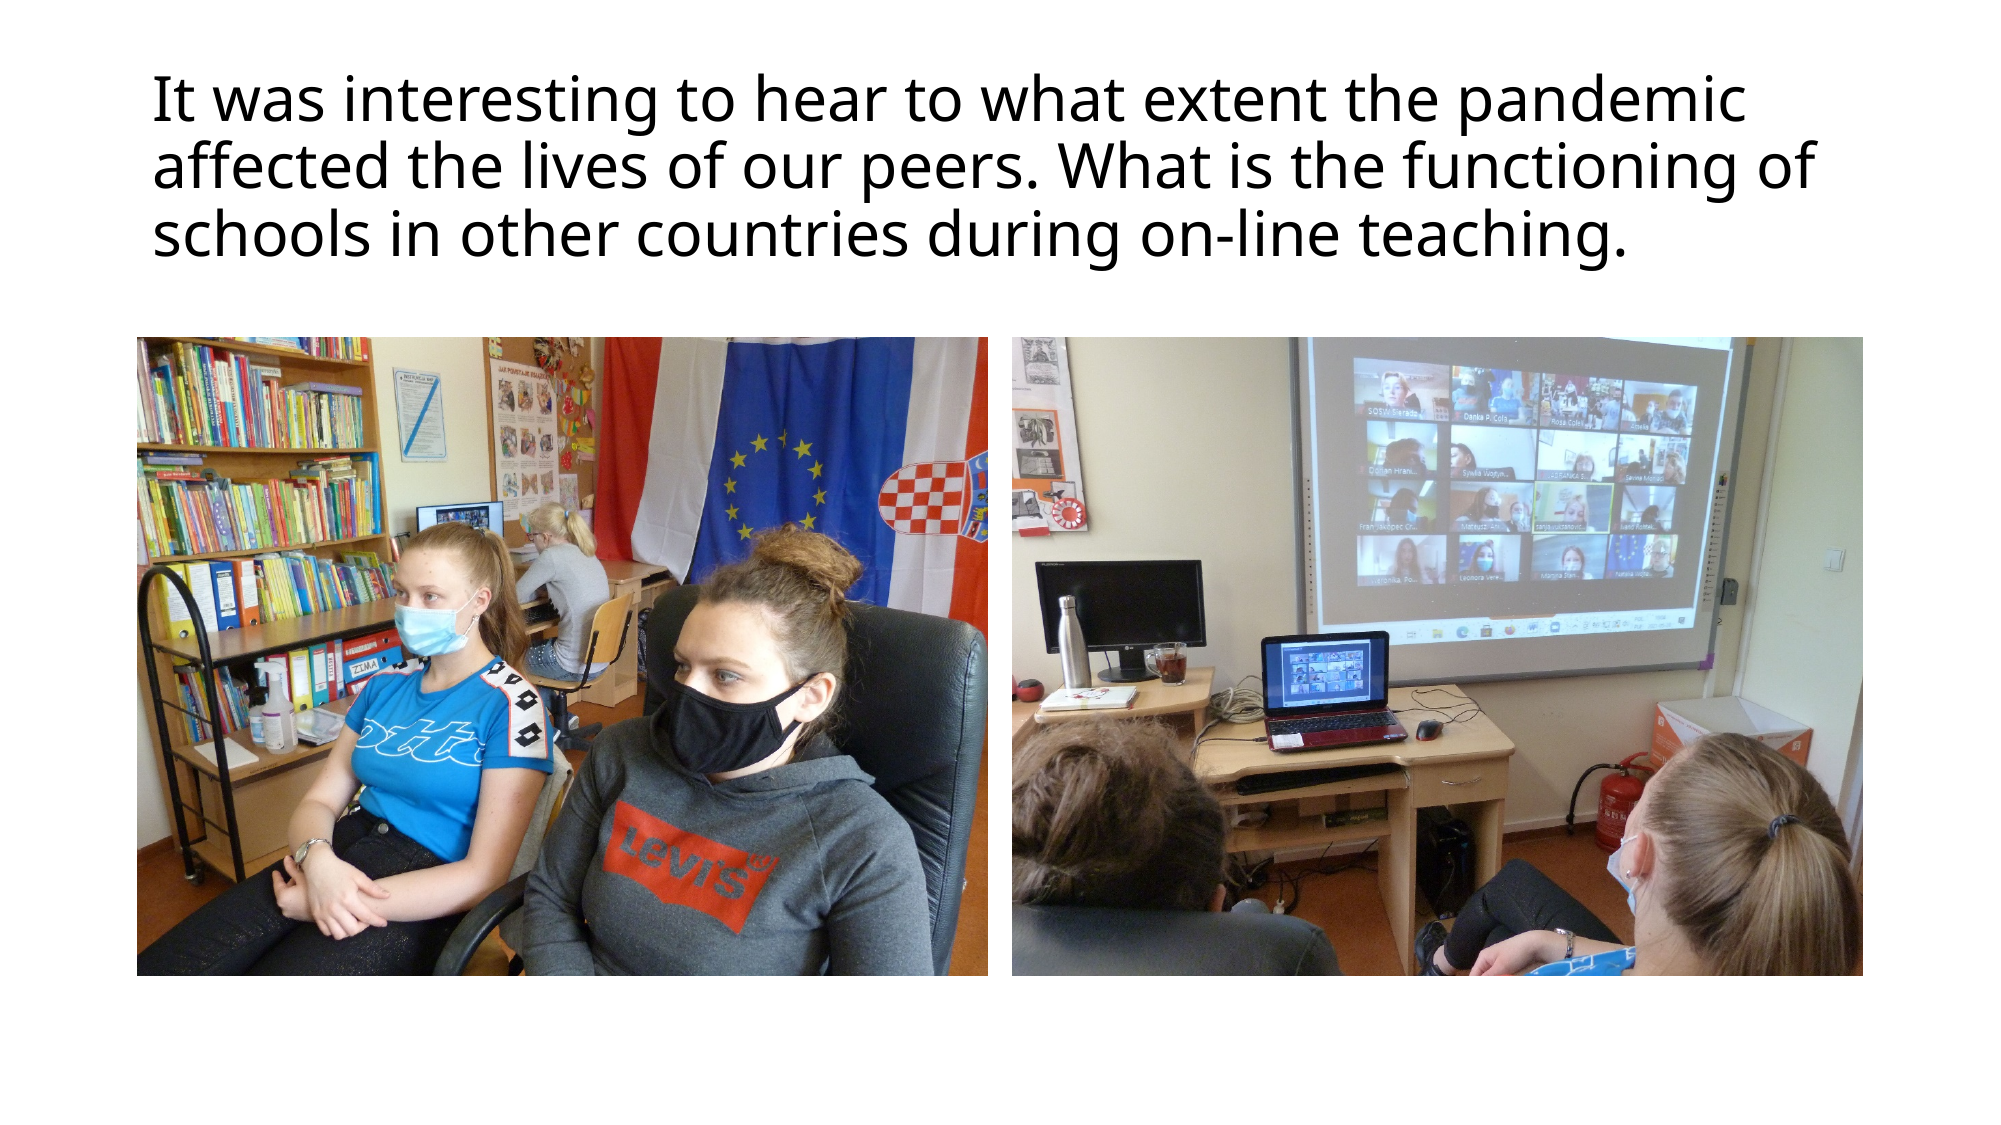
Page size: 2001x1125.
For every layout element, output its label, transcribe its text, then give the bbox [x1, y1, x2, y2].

picture [137, 337, 988, 976]
title It was interesting to hear to what extent the pandemic affected the lives of our peers. What is the functioning of schools in other countries during on-line teaching. [137, 59, 1863, 278]
picture [1012, 337, 1863, 976]
